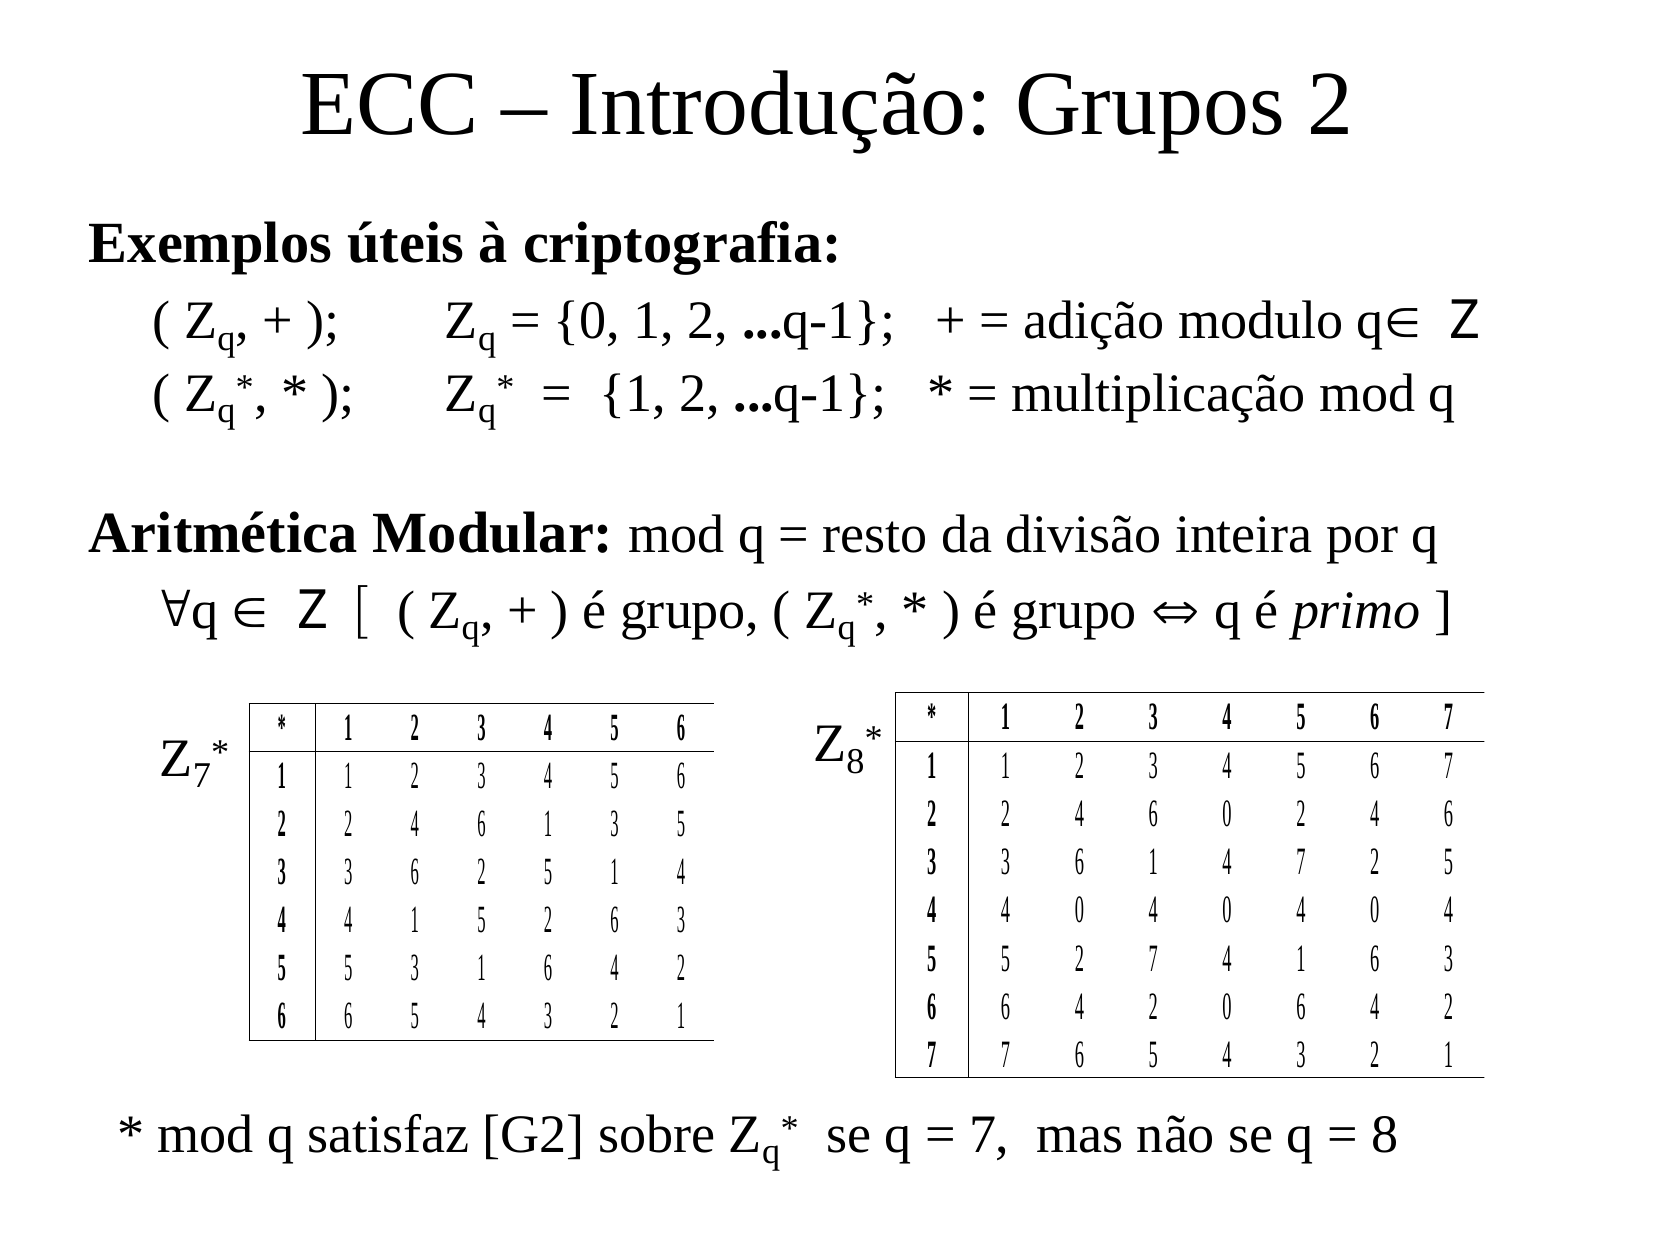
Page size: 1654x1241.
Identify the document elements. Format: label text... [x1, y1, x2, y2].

text_box Exemplos úteis à criptografia: ( Zq, + ); Zq = {0, 1, 2, ...q-1}; + = adição modulo qÎ Z ( Zq*, * ); Zq* = {1, 2, ...q-1}; * = multiplicação mod q Aritmética Modular: mod q = resto da divisão inteira por q "q Î Z [ ( Zq, + ) é grupo, ( Zq*, * ) é grupo  q é primo ] [88, 210, 1563, 725]
text_box Z7* [156, 728, 292, 824]
chart [894, 692, 1485, 1080]
title ECC – Introdução: Grupos 2 [121, 0, 1534, 208]
text_box Z8* [809, 713, 894, 810]
chart [248, 703, 714, 1041]
text_box * mod q satisfaz [G2] sobre Zq* se q = 7, mas não se q = 8 [113, 1104, 1531, 1215]
